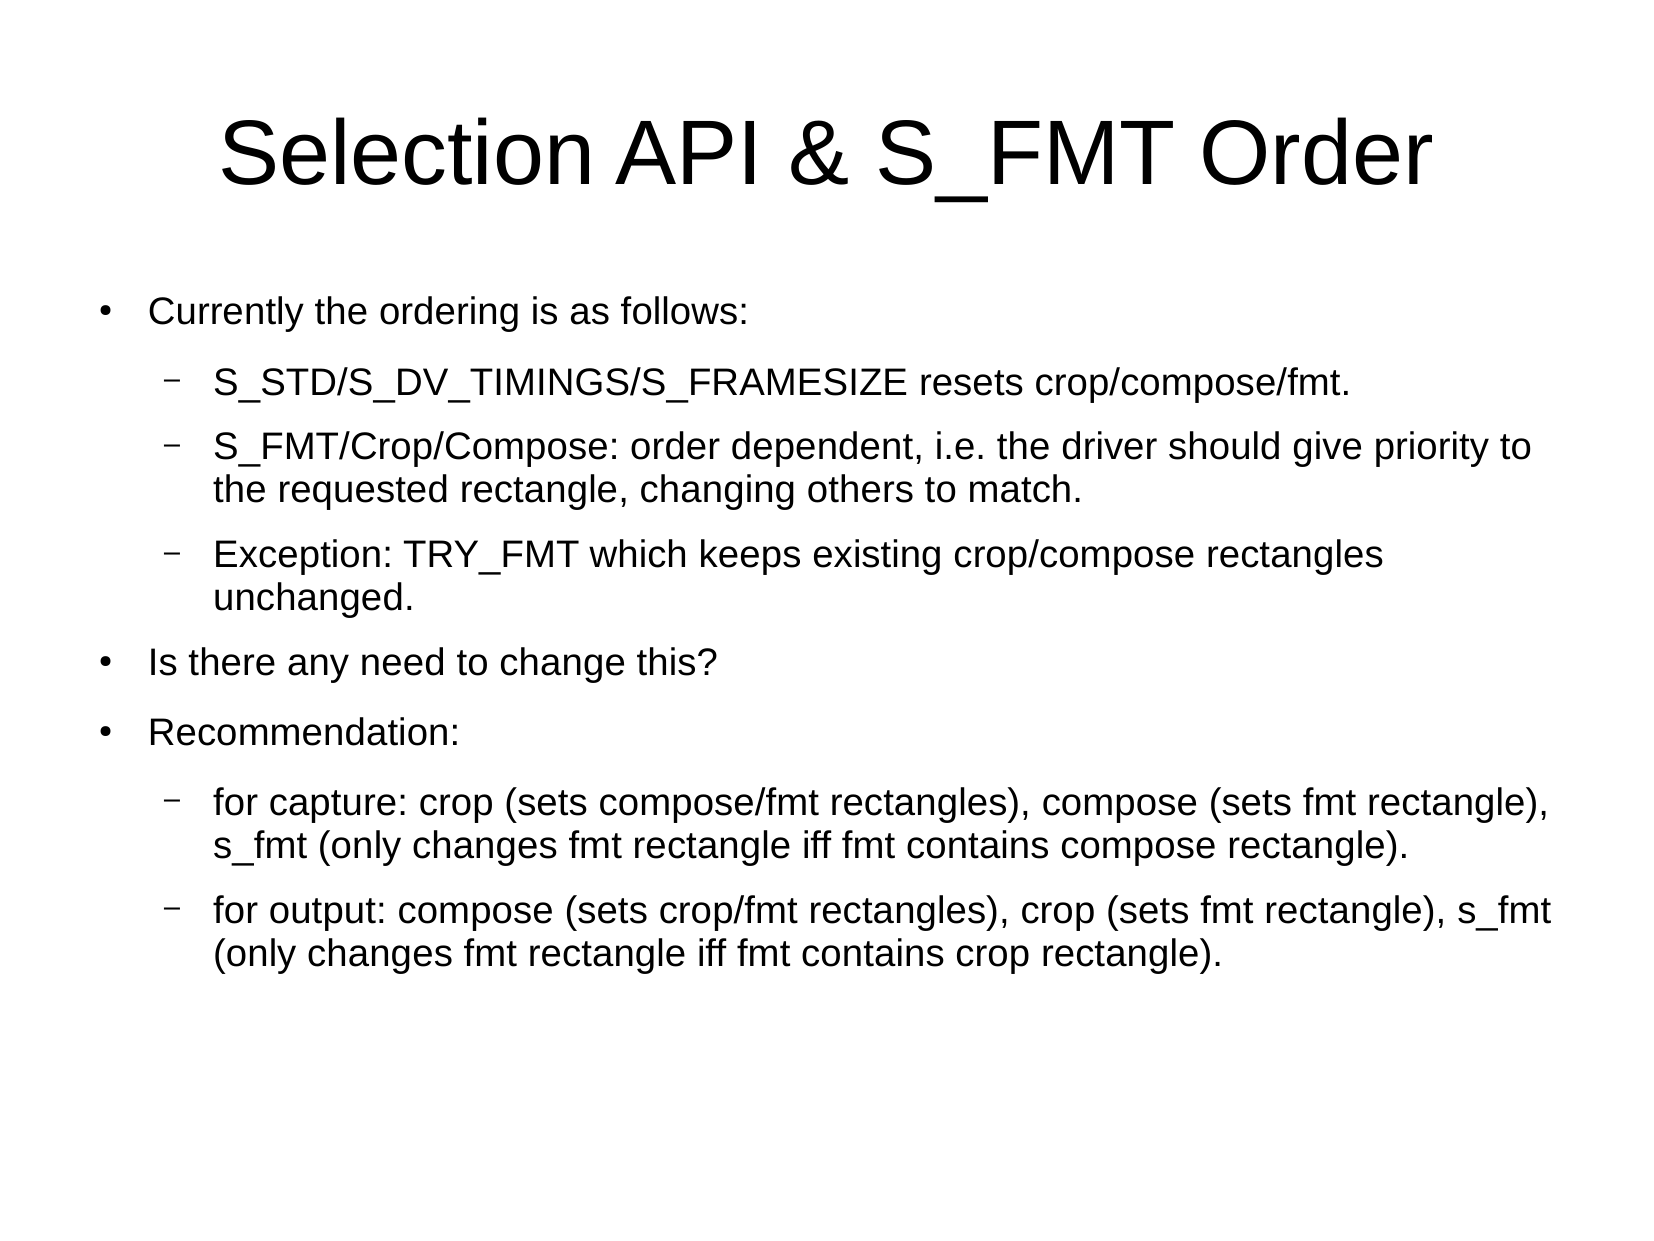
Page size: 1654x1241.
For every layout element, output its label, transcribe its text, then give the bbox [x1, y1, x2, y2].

title Selection API & S_FMT Order [82, 49, 1571, 257]
list Currently the ordering is as follows: S_STD/S_DV_TIMINGS/S_FRAMESIZE resets crop/compose/fmt. S_FMT/Crop/Compose: order dependent, i.e. the driver should give priority to the requested rectangle, changing others to match. Exception: TRY_FMT which keeps existing crop/compose rectangles unchanged. Is there any need to change this? Recommendation: for capture: crop (sets compose/fmt rectangles), compose (sets fmt rectangle), s_fmt (only changes fmt rectangle iff fmt contains compose rectangle). for output: compose (sets crop/fmt rectangles), crop (sets fmt rectangle), s_fmt (only changes fmt rectangle iff fmt contains crop rectangle). [82, 290, 1571, 1010]
